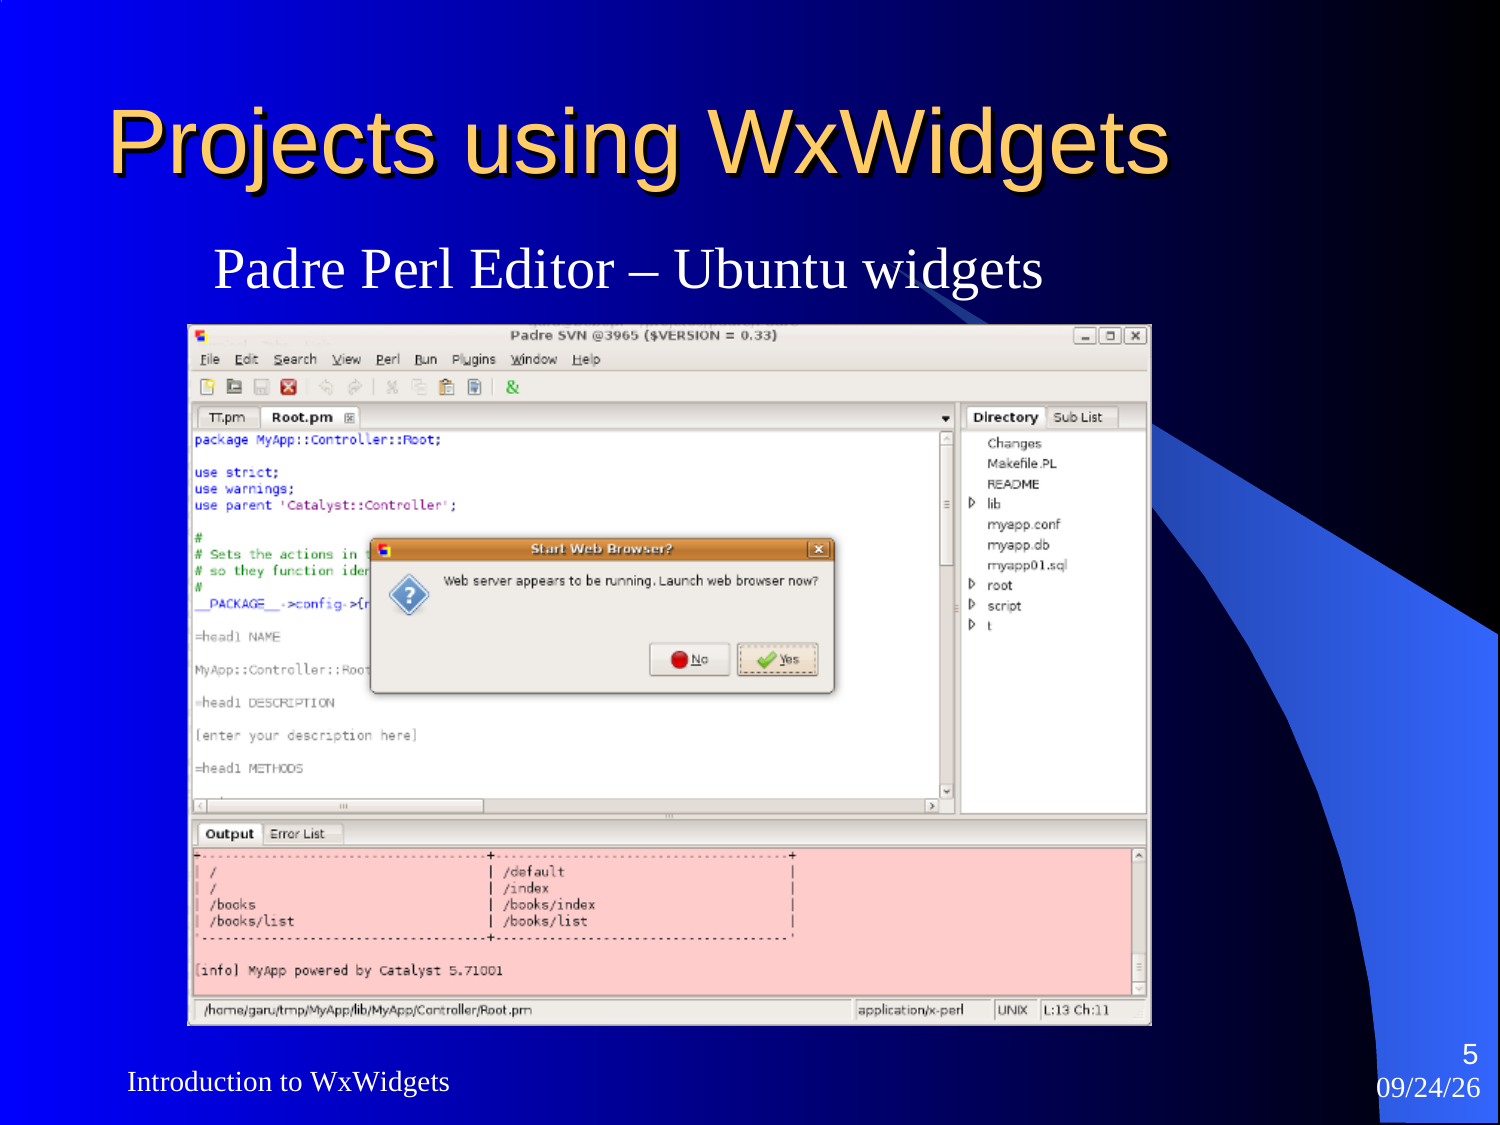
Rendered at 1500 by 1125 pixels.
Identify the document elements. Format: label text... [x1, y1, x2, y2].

picture [187, 324, 1152, 1026]
title Projects using WxWidgets [91, 48, 1418, 237]
list Padre Perl Editor – Ubuntu widgets [112, 177, 1388, 1034]
